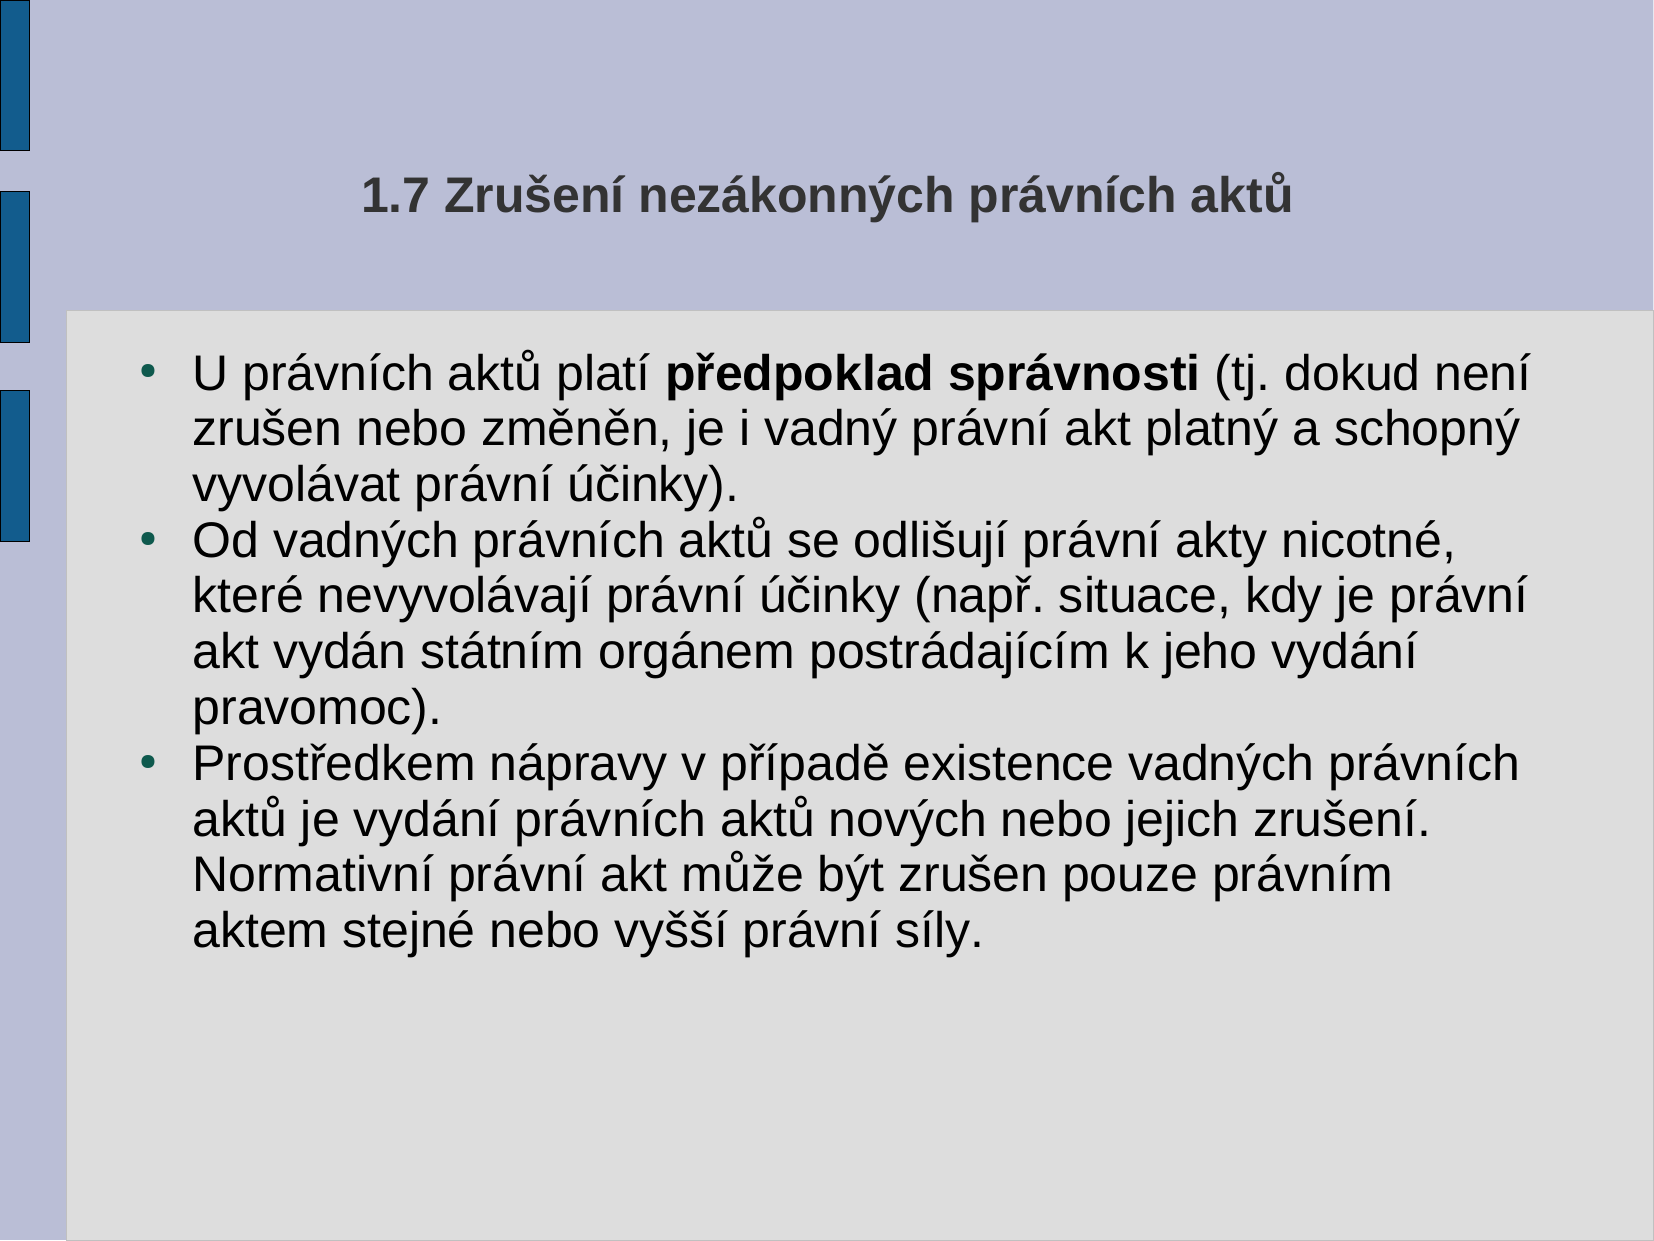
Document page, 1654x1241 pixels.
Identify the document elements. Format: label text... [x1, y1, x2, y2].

title 1.7 Zrušení nezákonných právních aktů [121, 91, 1534, 299]
list U právních aktů platí předpoklad správnosti (tj. dokud není zrušen nebo změněn, je i vadný právní akt platný a schopný vyvolávat právní účinky). Od vadných právních aktů se odlišují právní akty nicotné, které nevyvolávají právní účinky (např. situace, kdy je právní akt vydán státním orgánem postrádajícím k jeho vydání pravomoc). Prostředkem nápravy v případě existence vadných právních aktů je vydání právních aktů nových nebo jejich zrušení. Normativní právní akt může být zrušen pouze právním aktem stejné nebo vyšší právní síly. [121, 344, 1534, 1127]
